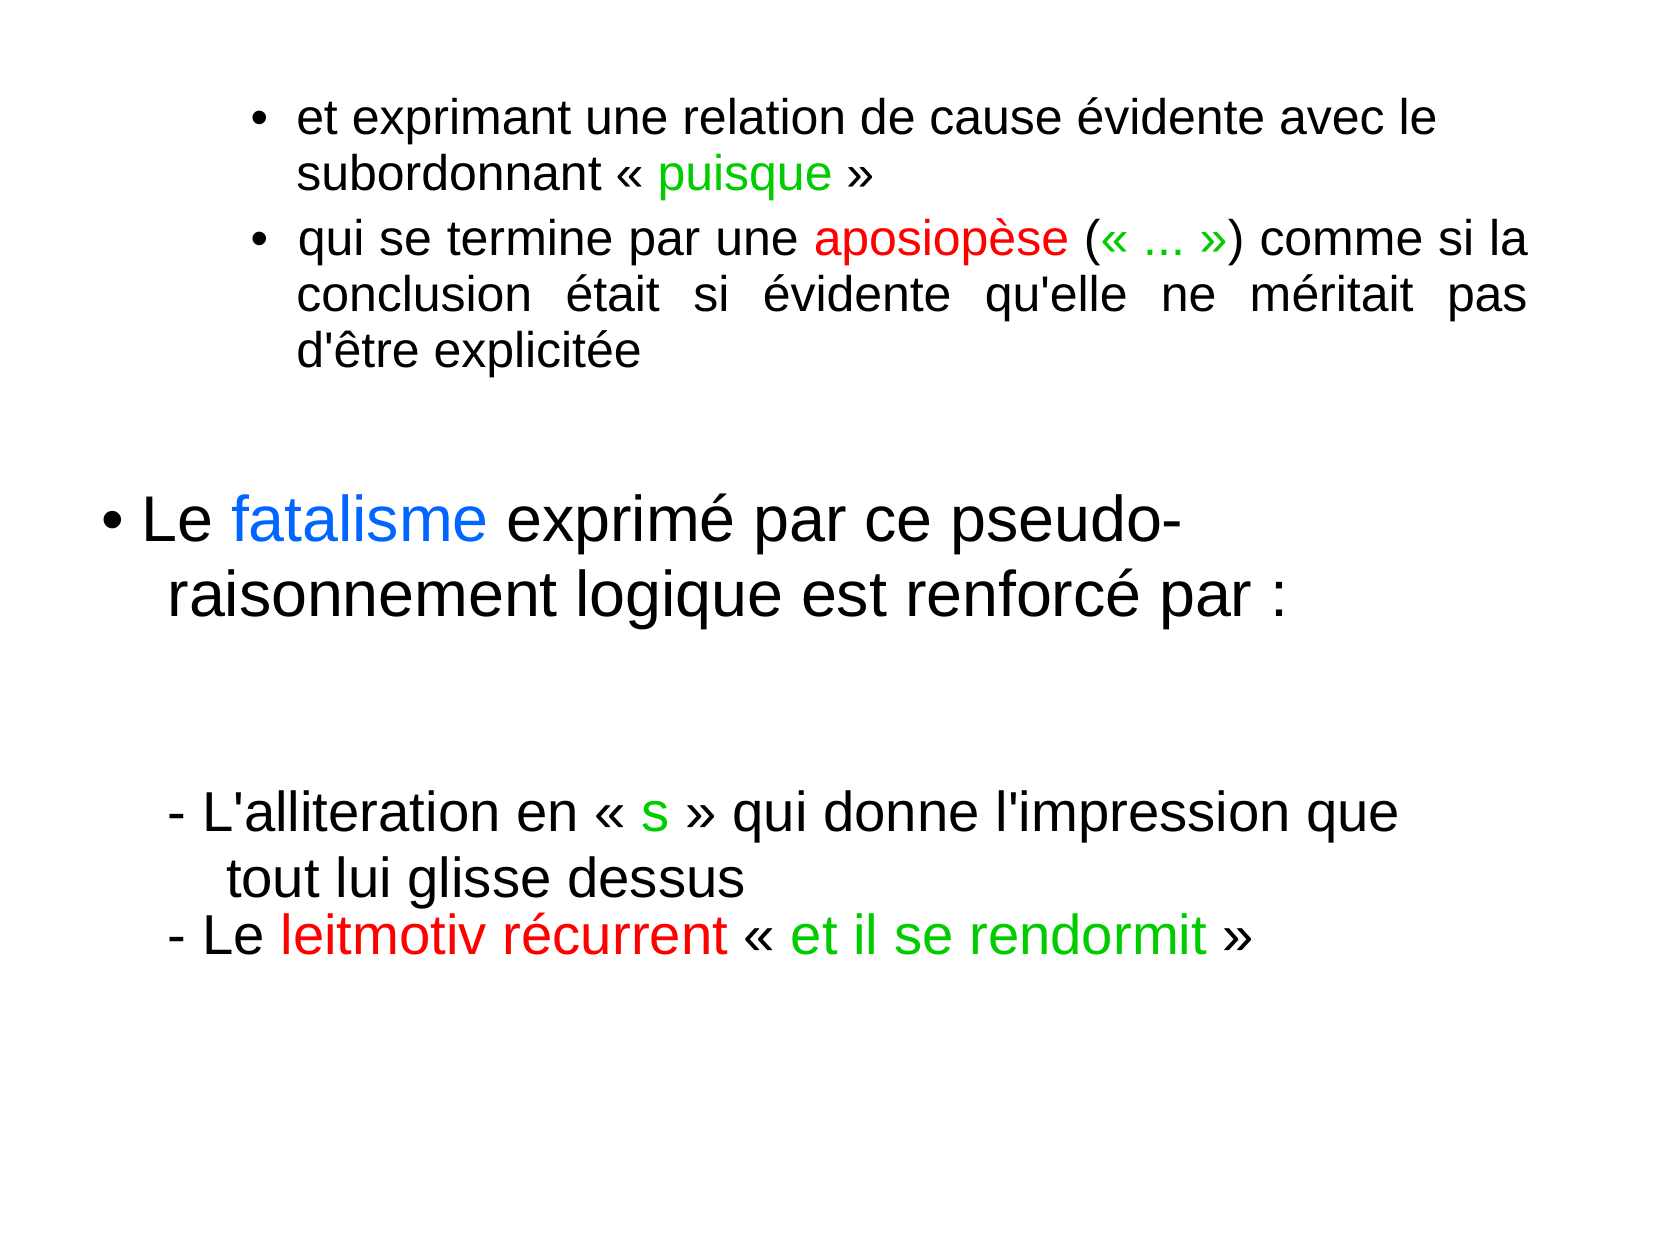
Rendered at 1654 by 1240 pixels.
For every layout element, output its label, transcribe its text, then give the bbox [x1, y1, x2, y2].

text_box • Le fatalisme exprimé par ce pseudo-raisonnement logique est renforcé par : - L'alliteration en « s » qui donne l'impression que tout lui glisse dessus [101, 480, 1468, 782]
text_box • et exprimant une relation de cause évidente avec le subordonnant « puisque » • qui se termine par une aposiopèse (« ... ») comme si la conclusion était si évidente qu'elle ne méritait pas d'être explicitée [247, 89, 1528, 381]
text_box - Le leitmotiv récurrent « et il se rendormit » [168, 898, 1316, 947]
